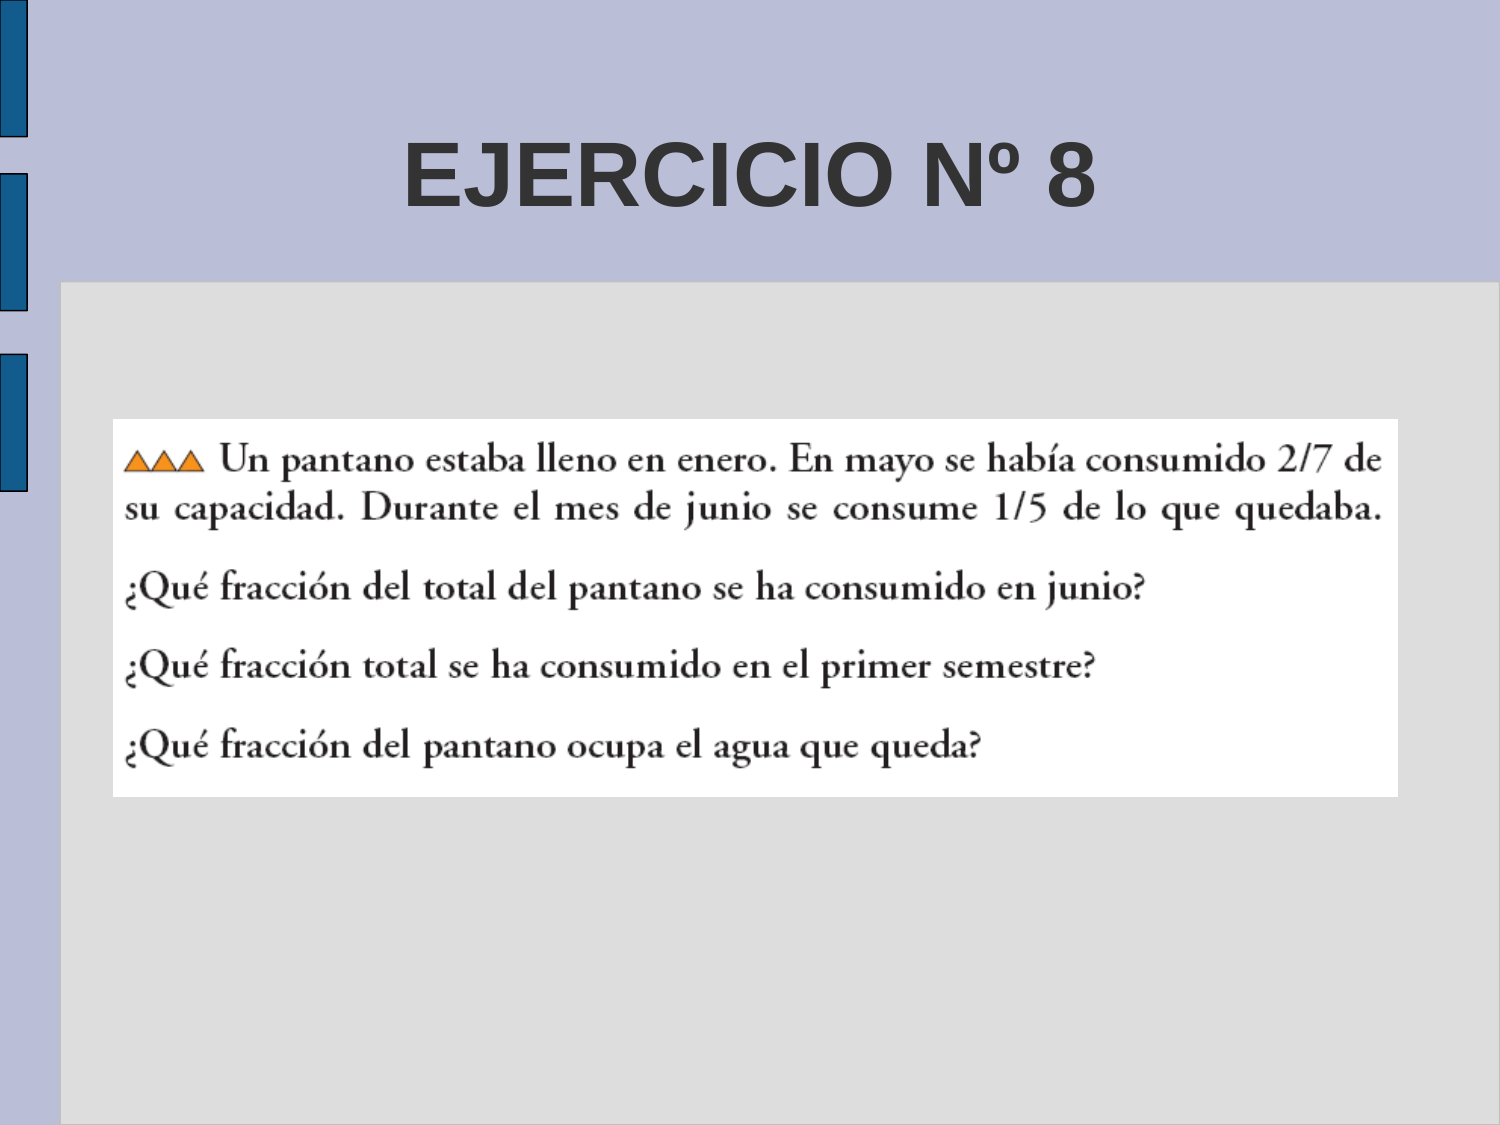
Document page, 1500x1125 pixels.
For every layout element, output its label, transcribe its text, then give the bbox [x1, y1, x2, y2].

title EJERCICIO Nº 8 [110, 80, 1391, 271]
picture [113, 419, 1398, 797]
